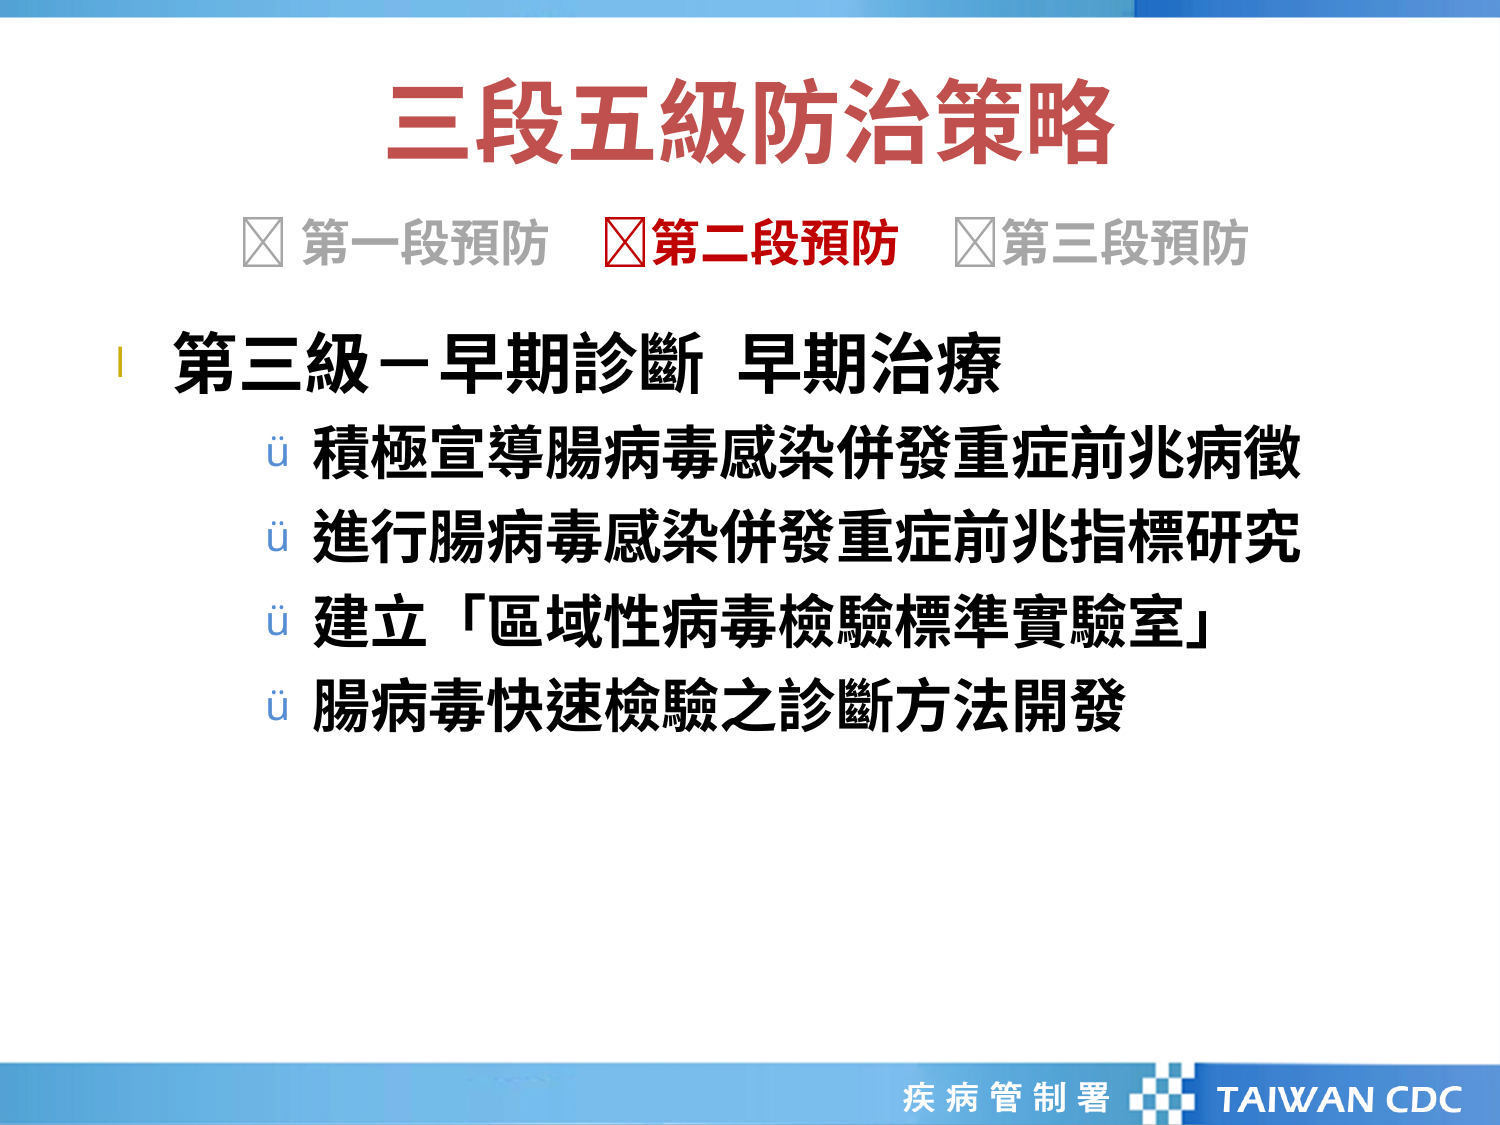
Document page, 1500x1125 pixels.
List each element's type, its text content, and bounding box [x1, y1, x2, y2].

title 三段五級防治策略 [75, 25, 1426, 214]
text_box 第一段預防 第二段預防 第三段預防 [224, 214, 1266, 279]
list 第三級－早期診斷 早期治療 積極宣導腸病毒感染併發重症前兆病徵 進行腸病毒感染併發重症前兆指標研究 建立「區域性病毒檢驗標準實驗室」 腸病毒快速檢驗之診斷方法開發 [100, 314, 1388, 1057]
